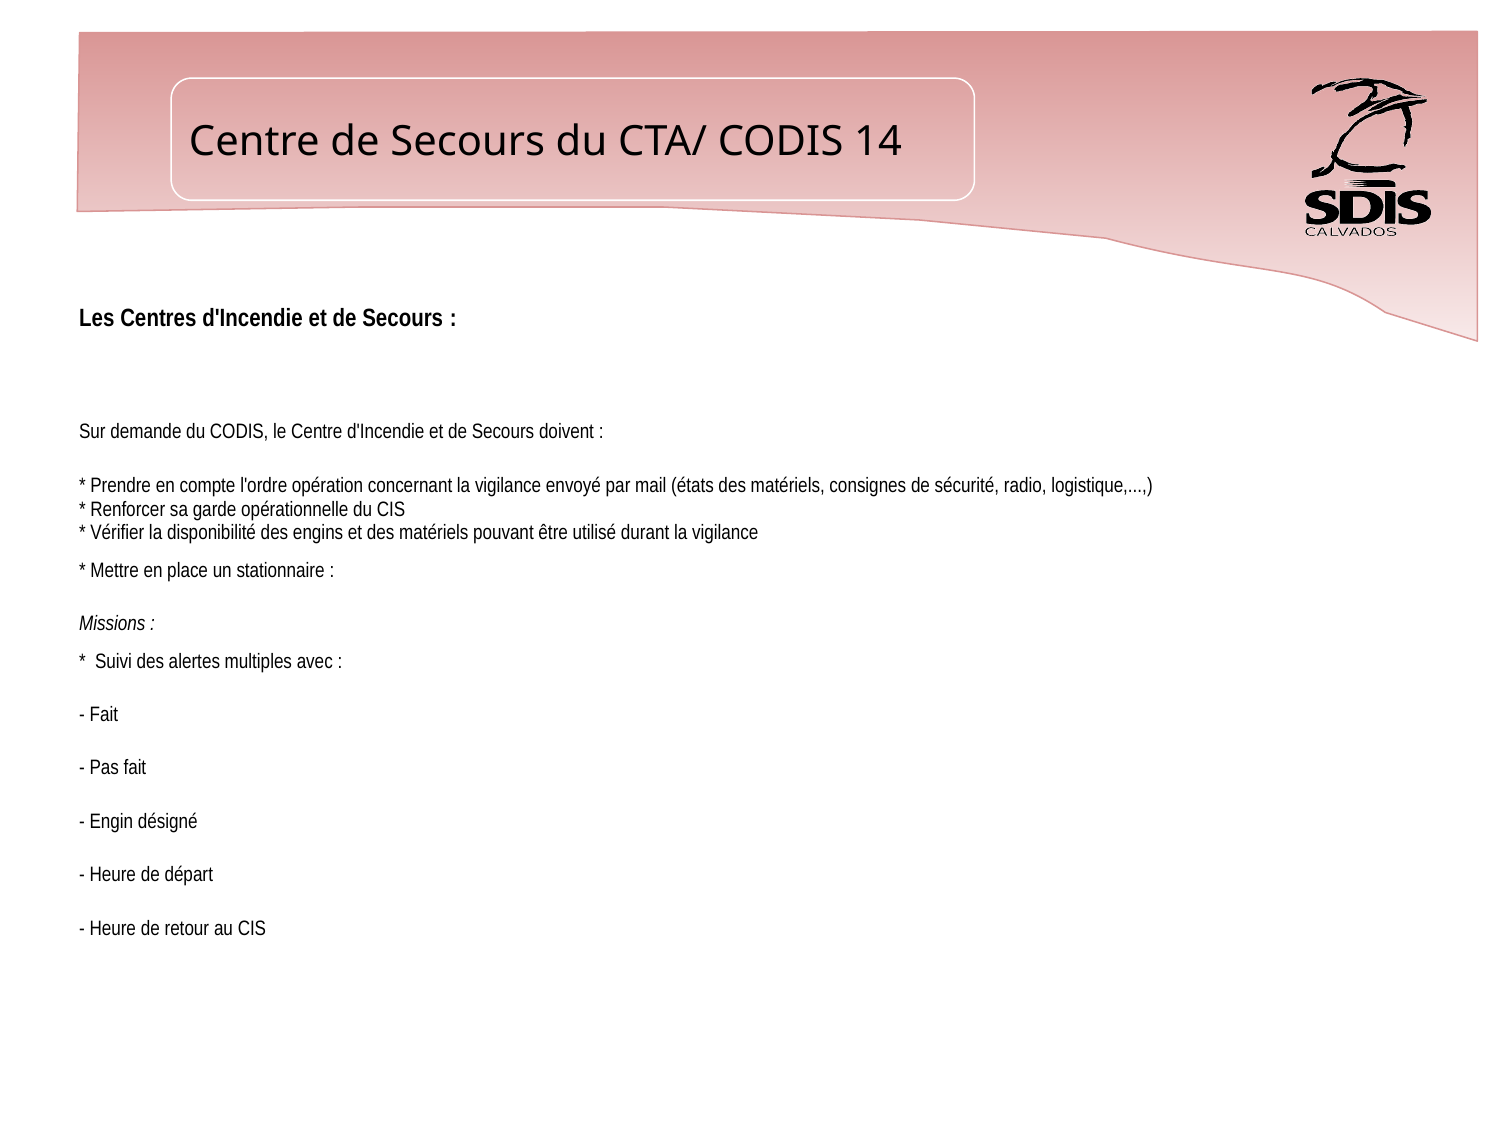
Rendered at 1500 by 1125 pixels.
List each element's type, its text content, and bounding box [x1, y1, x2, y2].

text_box [77, 31, 1478, 342]
text_box Les Centres d'Incendie et de Secours : Sur demande du CODIS, le Centre d'Incendie et de Secours doivent : * Prendre en compte l'ordre opération concernant la vigilance envoyé par mail (états des matériels, consignes de sécurité, radio, logistique,...,) * Renforcer sa garde opérationnelle du CIS * Vérifier la disponibilité des engins et des matériels pouvant être utilisé durant la vigilance * Mettre en place un stationnaire : Missions : * Suivi des alertes multiples avec : - Fait - Pas fait - Engin désigné - Heure de départ - Heure de retour au CIS [64, 295, 1406, 1110]
picture [1305, 78, 1431, 236]
text_box Centre de Secours du CTA/ CODIS 14 [171, 78, 975, 201]
